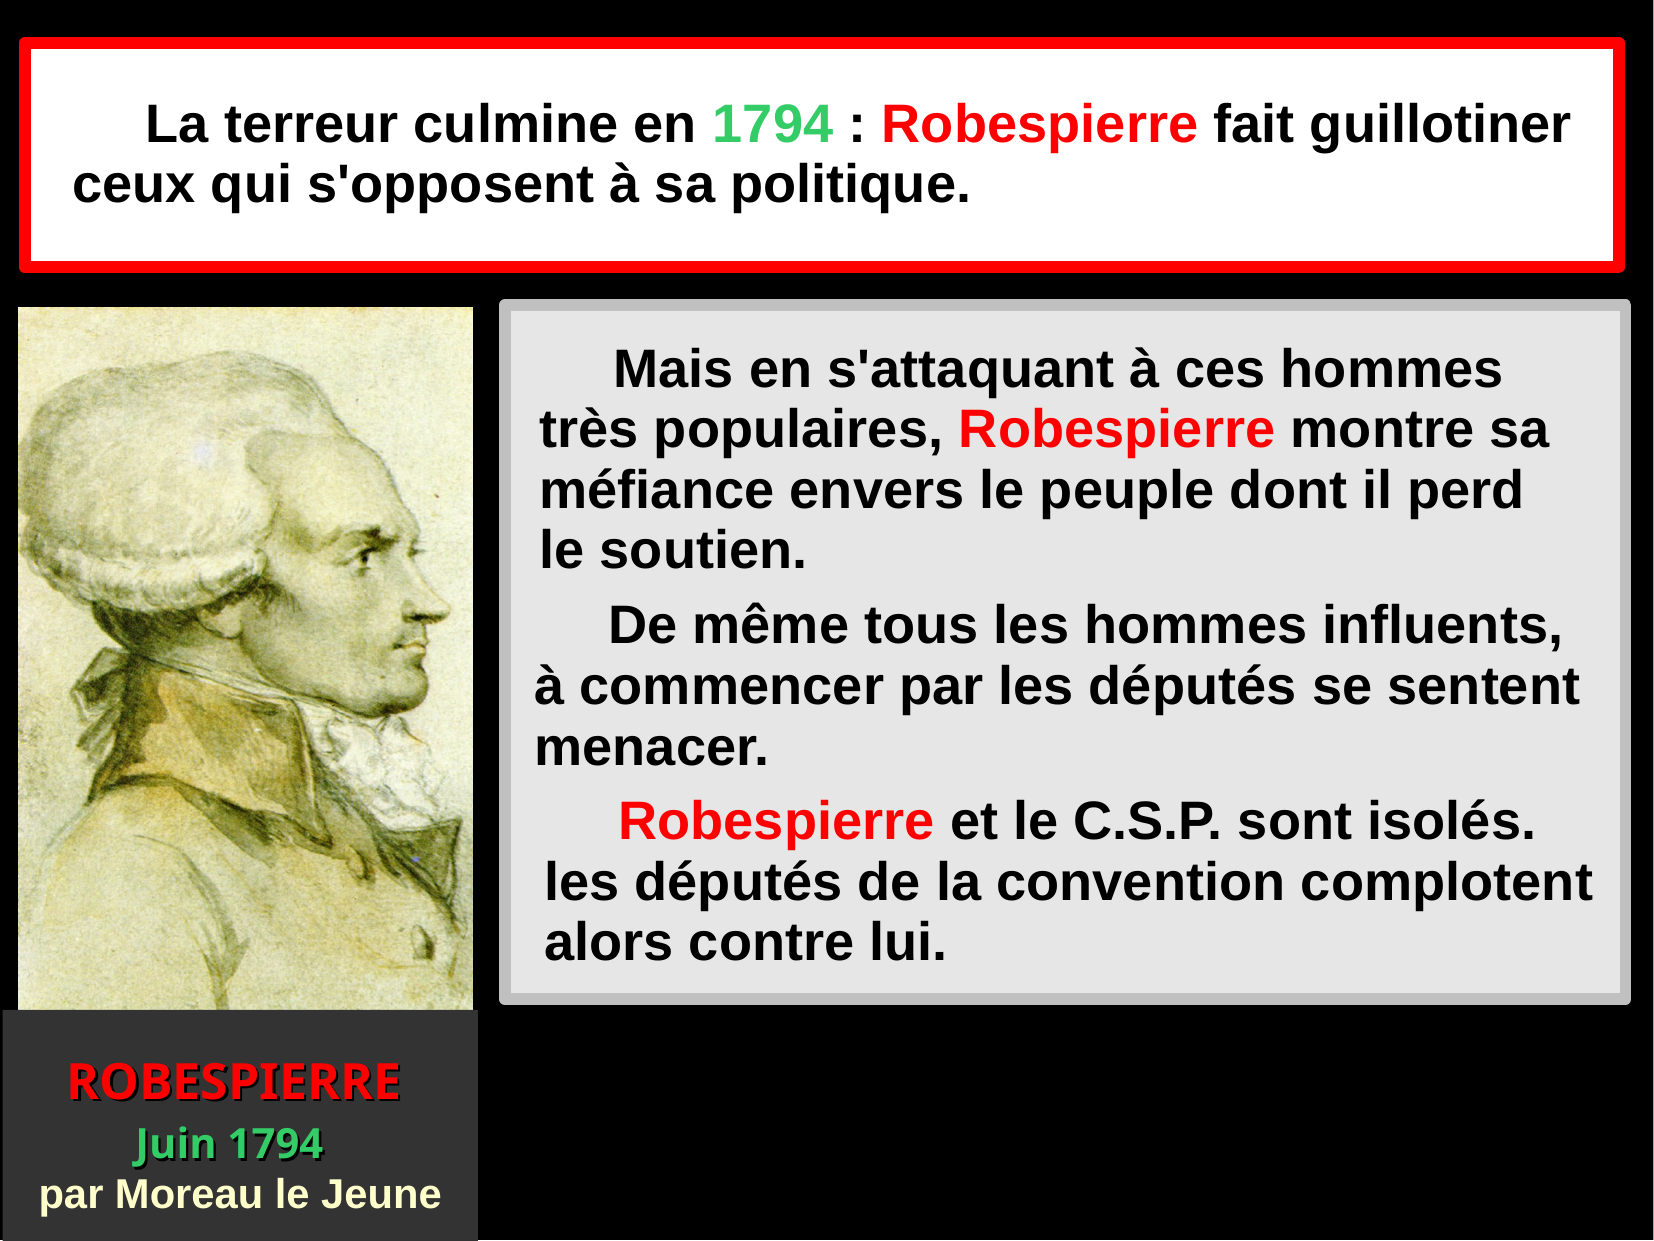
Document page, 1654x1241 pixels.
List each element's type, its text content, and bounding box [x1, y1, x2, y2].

text_box Robespierre et le C.S.P. sont isolés. les députés de la convention complotent alors contre lui. [529, 783, 1618, 980]
text_box [504, 305, 1626, 1000]
text_box La terreur culmine en 1794 : Robespierre fait guillotiner ceux qui s'opposent à sa politique. [57, 85, 1601, 222]
text_box Mais en s'attaquant à ces hommes très populaires, Robespierre montre sa méfiance envers le peuple dont il perd le soutien. [524, 330, 1602, 587]
picture [18, 307, 473, 1009]
text_box [25, 42, 1619, 268]
text_box De même tous les hommes influents, à commencer par les députés se sentent menacer. [519, 587, 1602, 804]
text_box ROBESPIERRE Juin 1794 par Moreau le Jeune [2, 1009, 478, 1241]
